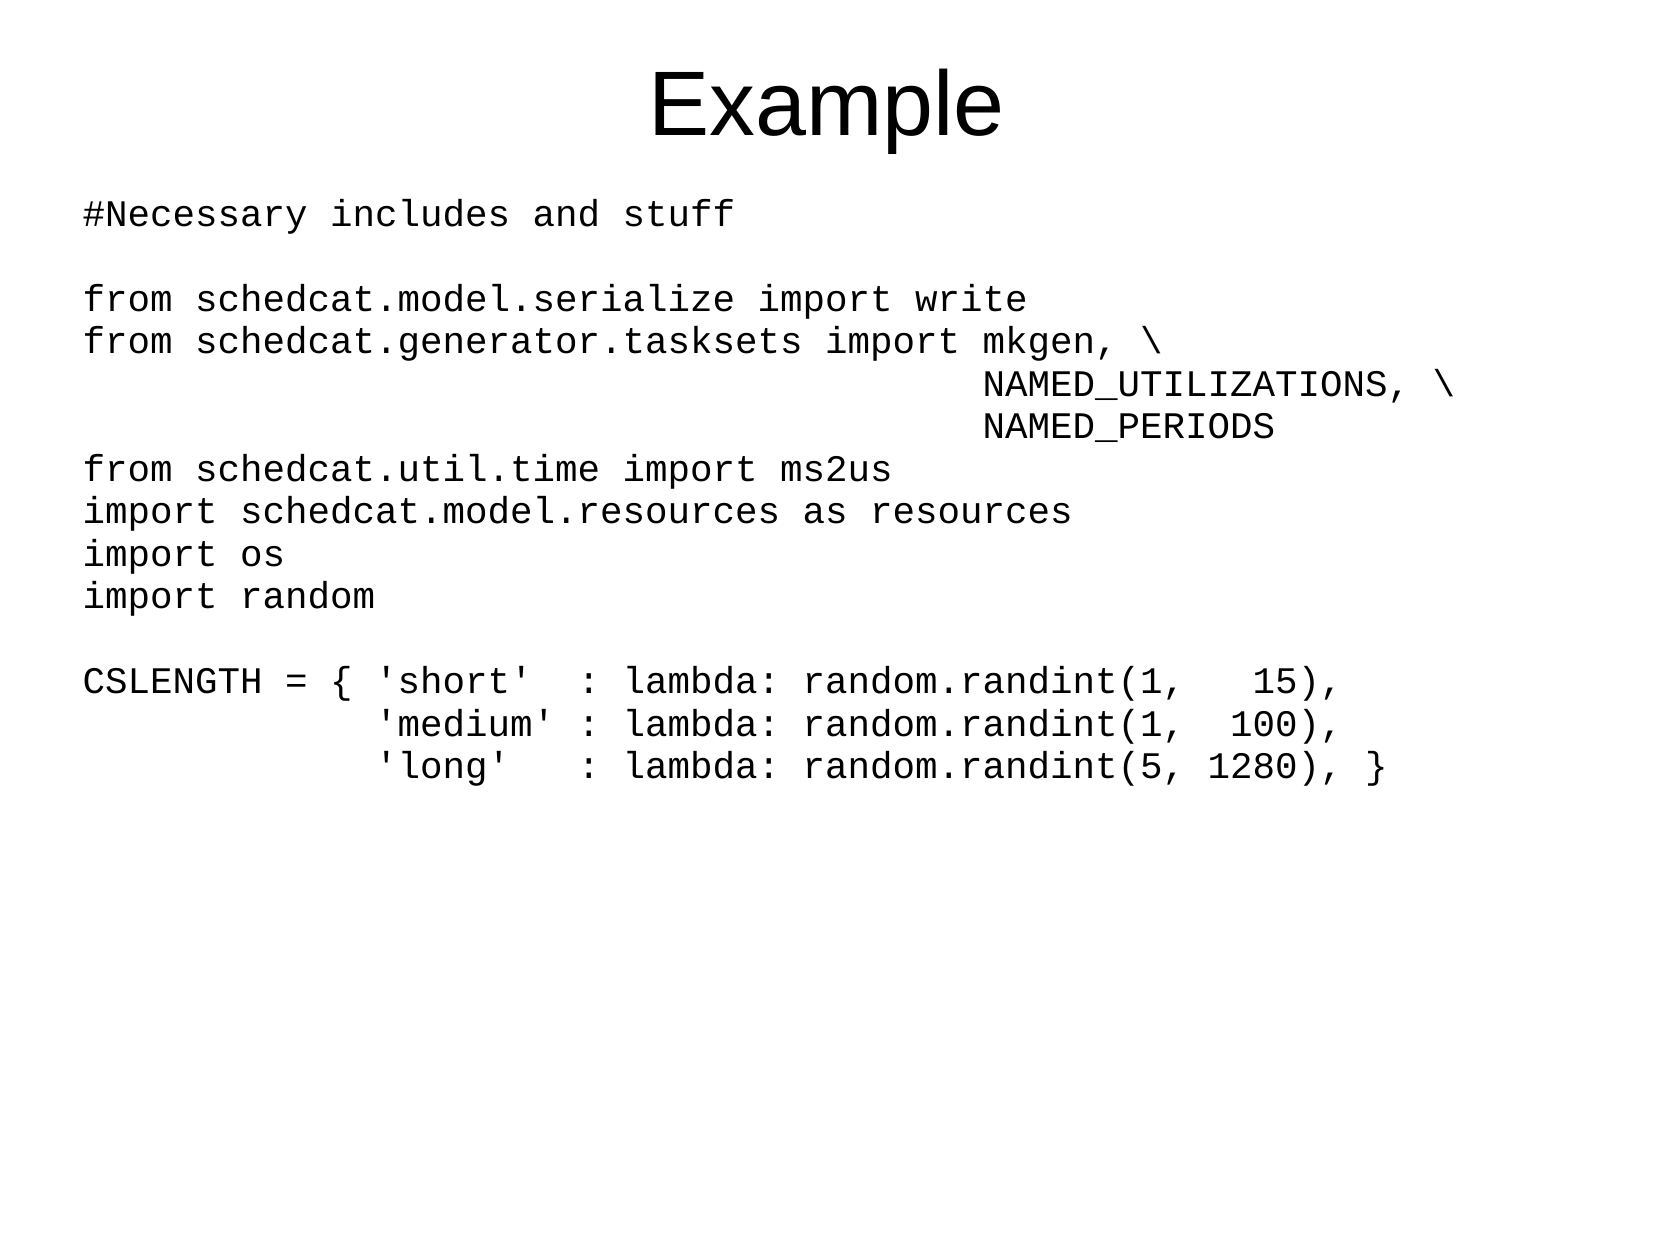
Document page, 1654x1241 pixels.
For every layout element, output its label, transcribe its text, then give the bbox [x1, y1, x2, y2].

list #Necessary includes and stuff from schedcat.model.serialize import write from schedcat.generator.tasksets import mkgen, \ NAMED_UTILIZATIONS, \ NAMED_PERIODS from schedcat.util.time import ms2us import schedcat.model.resources as resources import os import random CSLENGTH = { 'short' : lambda: random.randint(1, 15), 'medium' : lambda: random.randint(1, 100), 'long' : lambda: random.randint(5, 1280), } [82, 195, 1571, 1156]
title Example [82, 0, 1571, 195]
